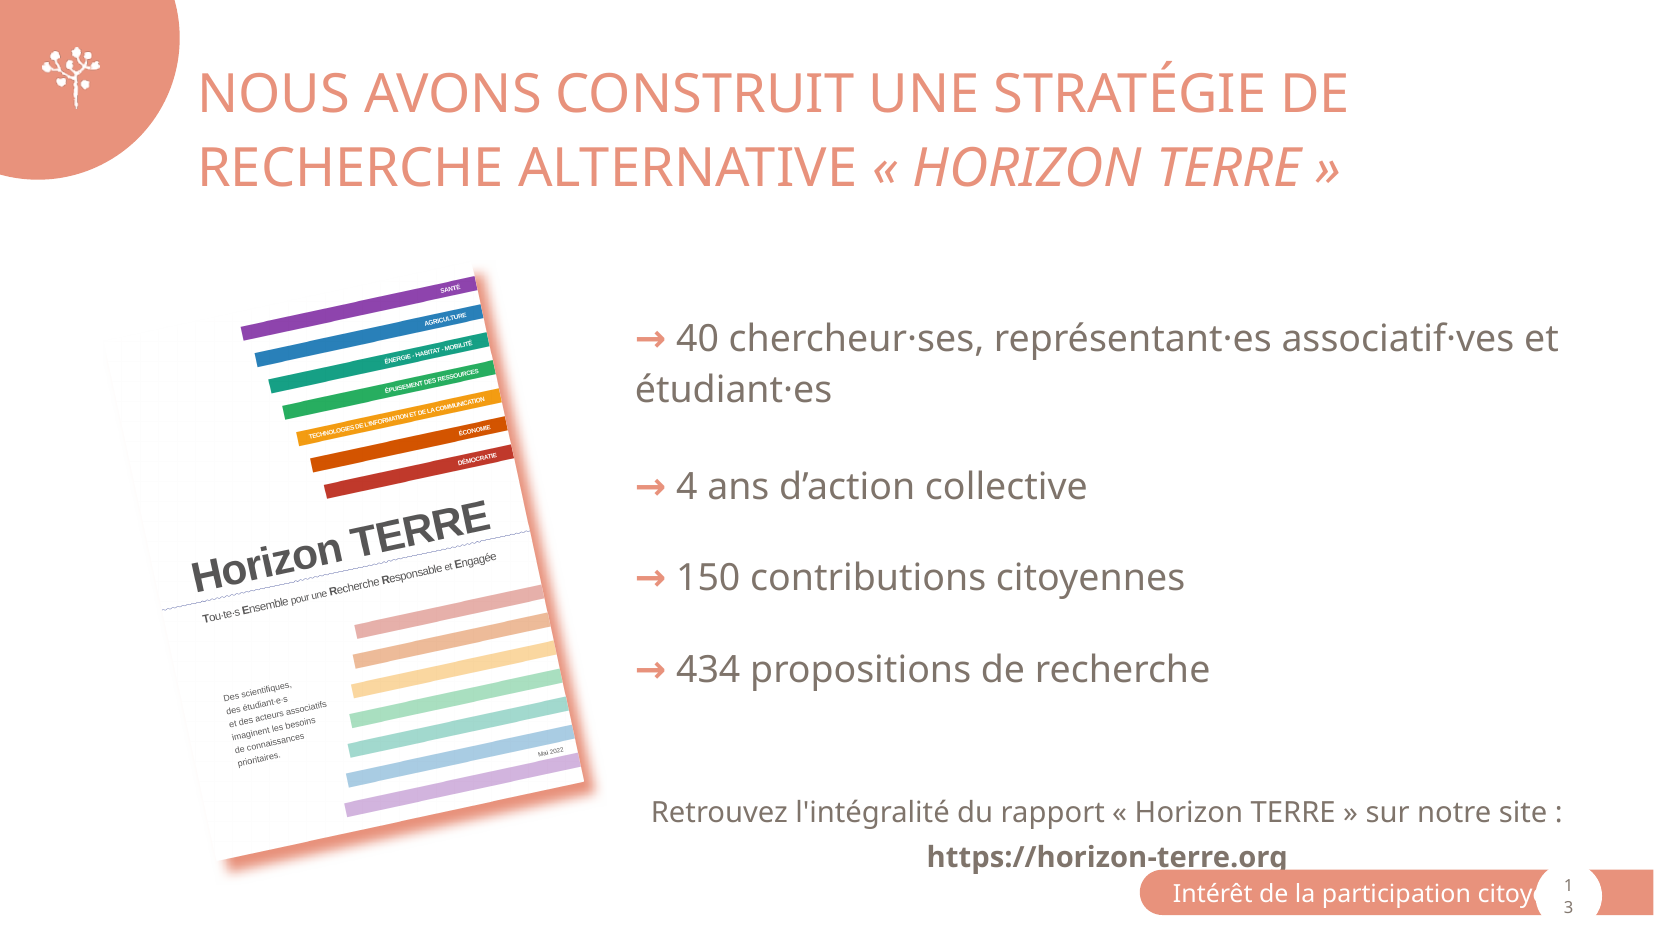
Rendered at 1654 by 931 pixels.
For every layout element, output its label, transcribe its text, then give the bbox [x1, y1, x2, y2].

text_box → 40 chercheur·ses, représentant·es associatif·ves et étudiant·es → 4 ans d’action collective → 150 contributions citoyennes → 434 propositions de recherche Retrouvez l'intégralité du rapport « Horizon TERRE » sur notre site : https://horizon-terre.org [620, 304, 1595, 886]
text_box Intérêt de la participation citoyenne [1139, 869, 1547, 916]
text_box 13 [1535, 862, 1603, 930]
picture [42, 47, 100, 109]
text_box Intérêt de la participation citoyenne [1590, 869, 1654, 916]
text_box [0, 0, 180, 180]
picture [103, 261, 584, 861]
title NOUS AVONS CONSTRUIT UNE STRATÉGIE DE RECHERCHE ALTERNATIVE « HORIZON TERRE » [167, 5, 1654, 251]
